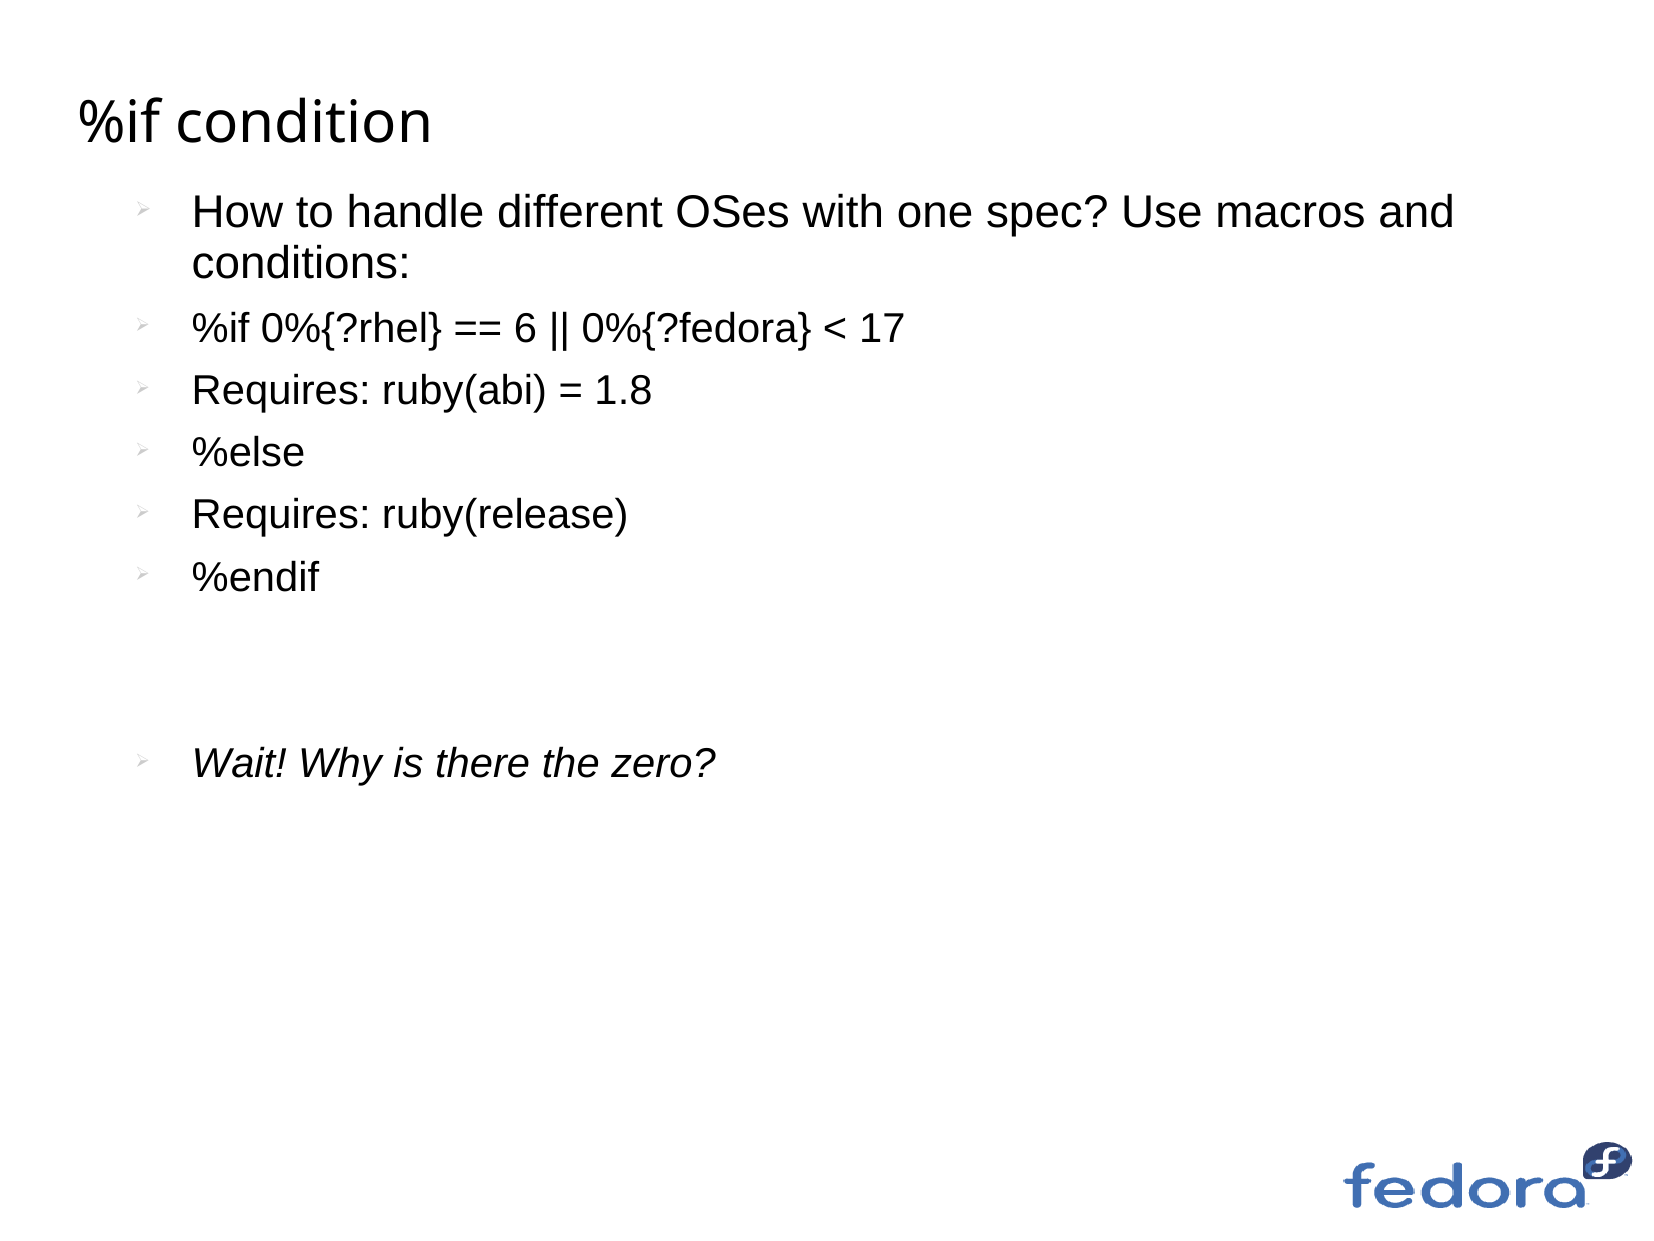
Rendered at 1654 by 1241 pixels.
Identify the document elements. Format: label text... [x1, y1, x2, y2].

picture [1332, 1124, 1651, 1227]
title %if condition [77, 61, 1509, 180]
list How to handle different OSes with one spec? Use macros and conditions: %if 0%{?rhel} == 6 || 0%{?fedora} < 17 Requires: ruby(abi) = 1.8 %else Requires: ruby(release) %endif Wait! Why is there the zero? [79, 185, 1503, 1095]
